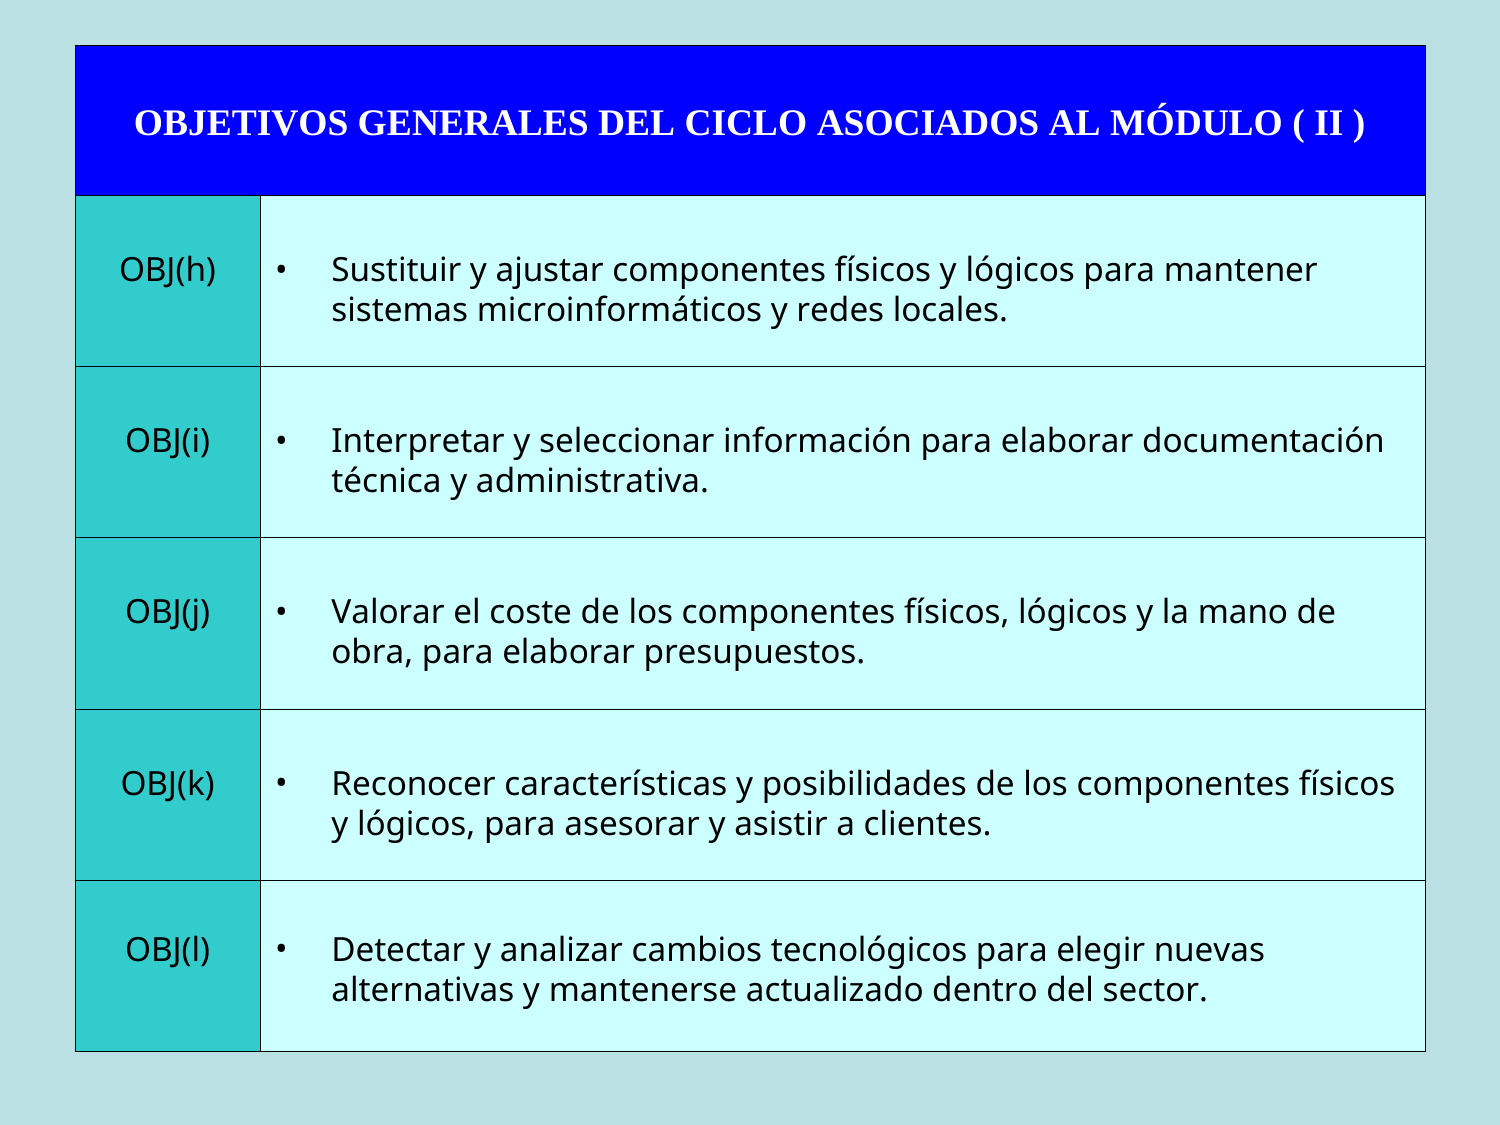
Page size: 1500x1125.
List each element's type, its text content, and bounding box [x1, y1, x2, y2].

table_cell OBJ(h) [76, 196, 260, 366]
table_cell OBJ(i) [76, 367, 260, 537]
table_cell OBJ(k) [76, 710, 260, 880]
table_cell Detectar y analizar cambios tecnológicos para elegir nuevas alternativas y mantenerse actualizado dentro del sector. [261, 881, 1425, 1051]
table_cell Reconocer características y posibilidades de los componentes físicos y lógicos, para asesorar y asistir a clientes. [261, 710, 1425, 880]
table_cell Sustituir y ajustar componentes físicos y lógicos para mantener sistemas microinformáticos y redes locales. [261, 196, 1425, 366]
table_header OBJETIVOS GENERALES DEL CICLO ASOCIADOS AL MÓDULO ( II ) [76, 46, 1425, 195]
table_cell OBJ(l) [76, 881, 260, 1051]
table_cell Valorar el coste de los componentes físicos, lógicos y la mano de obra, para elaborar presupuestos. [261, 538, 1425, 709]
table_cell OBJ(j) [76, 538, 260, 709]
table_cell Interpretar y seleccionar información para elaborar documentación técnica y administrativa. [261, 367, 1425, 537]
